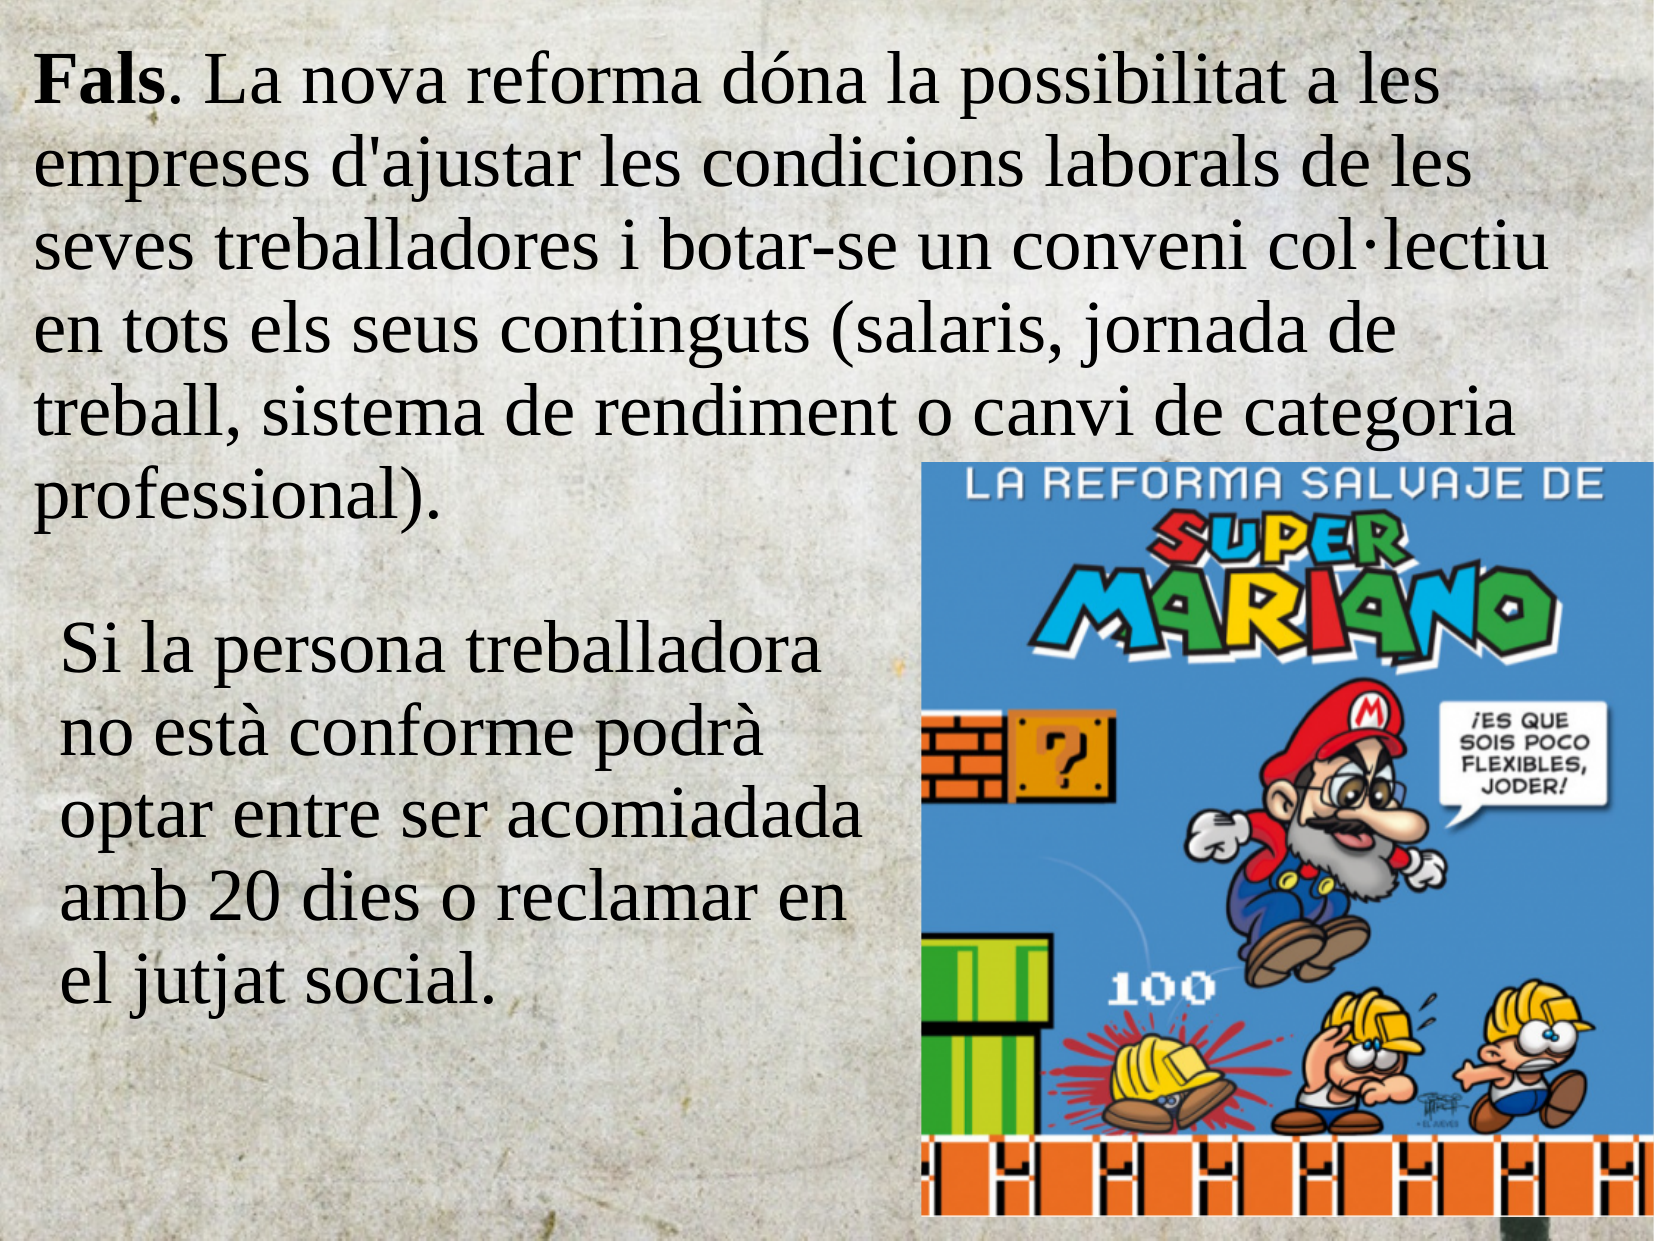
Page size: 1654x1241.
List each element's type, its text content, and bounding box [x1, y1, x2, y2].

list Fals. La nova reforma dóna la possibilitat a les empreses d'ajustar les condicions laborals de les seves treballadores i botar-se un conveni col·lectiu en tots els seus continguts (salaris, jornada de treball, sistema de rendiment o canvi de categoria professional). [33, 36, 1607, 756]
text_box Si la persona treballadora no està conforme podrà optar entre ser acomiadada amb 20 dies o reclamar en el jutjat social. [44, 597, 898, 1028]
picture [0, 0, 1654, 1241]
